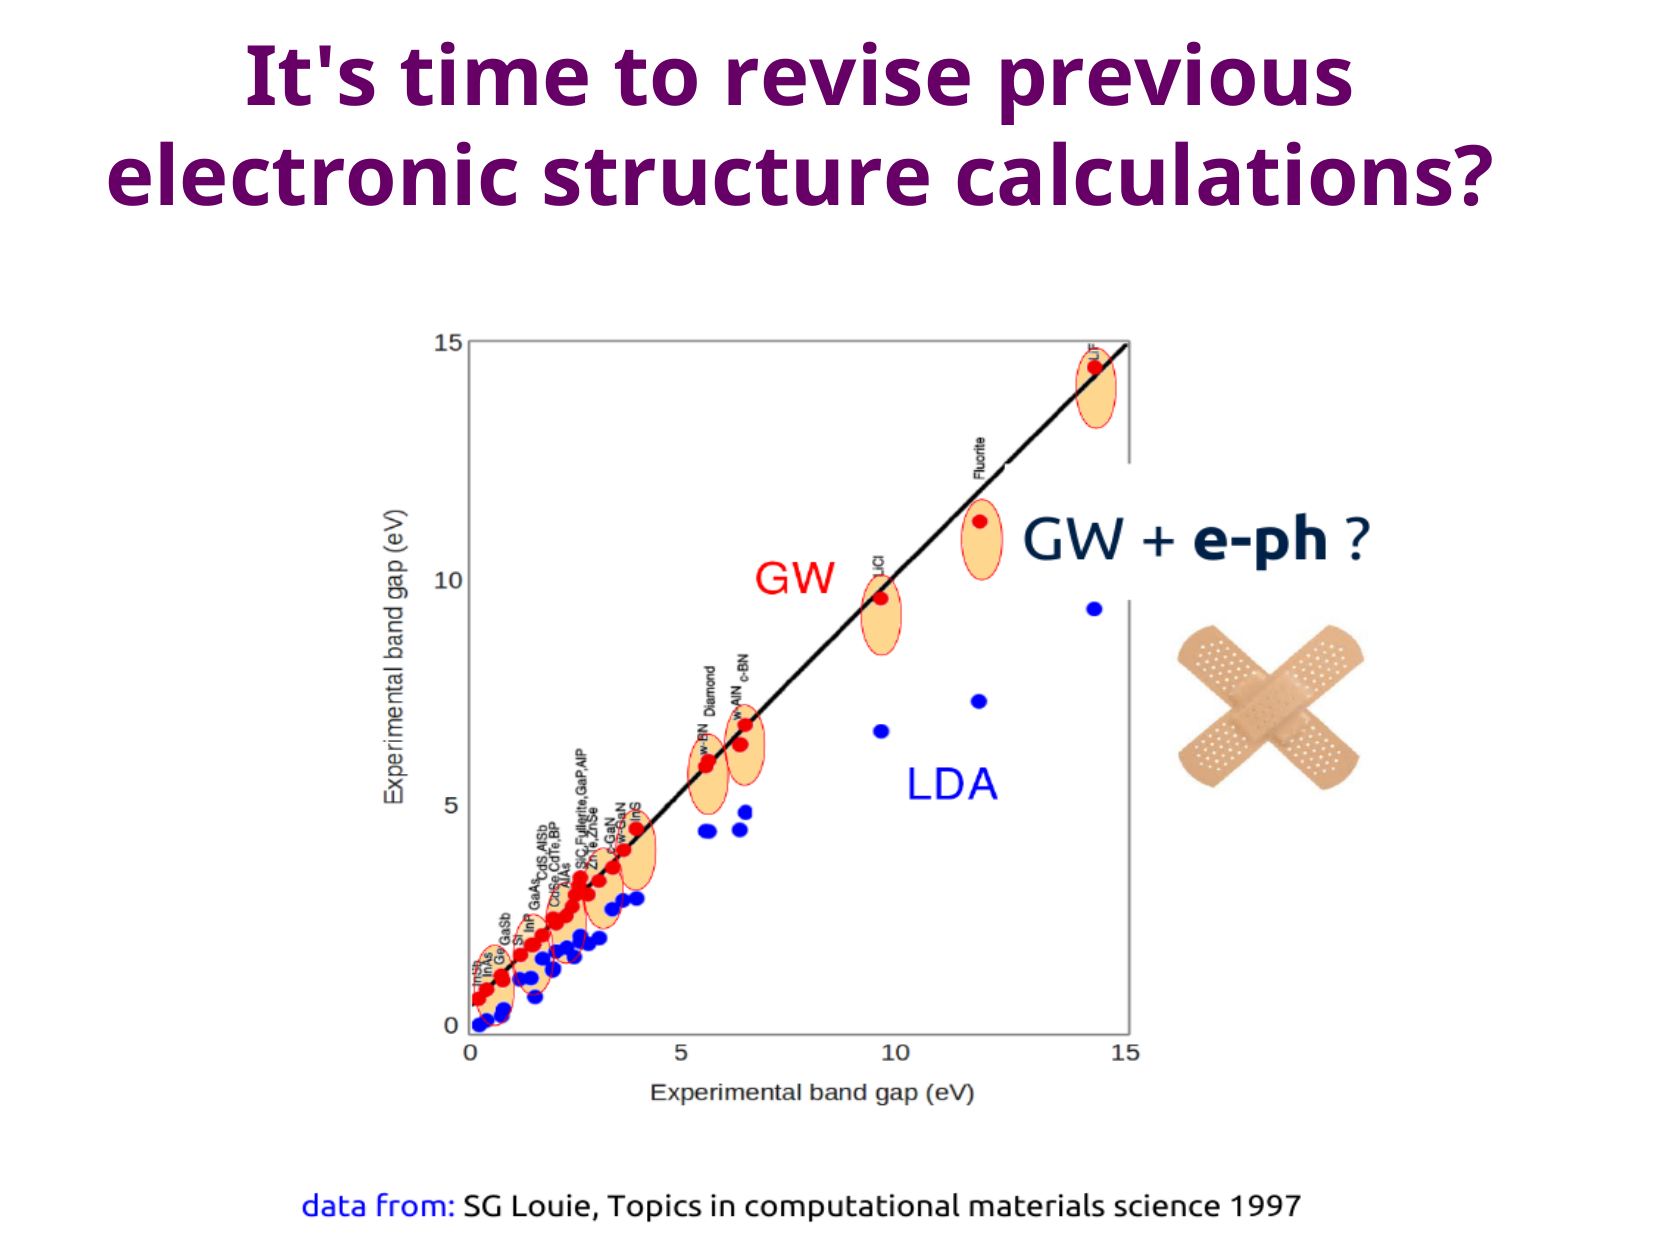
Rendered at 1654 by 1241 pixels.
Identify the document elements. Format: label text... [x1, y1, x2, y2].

text_box It's time to revise previous electronic structure calculations? [56, 15, 1546, 230]
picture [0, 250, 1654, 1241]
